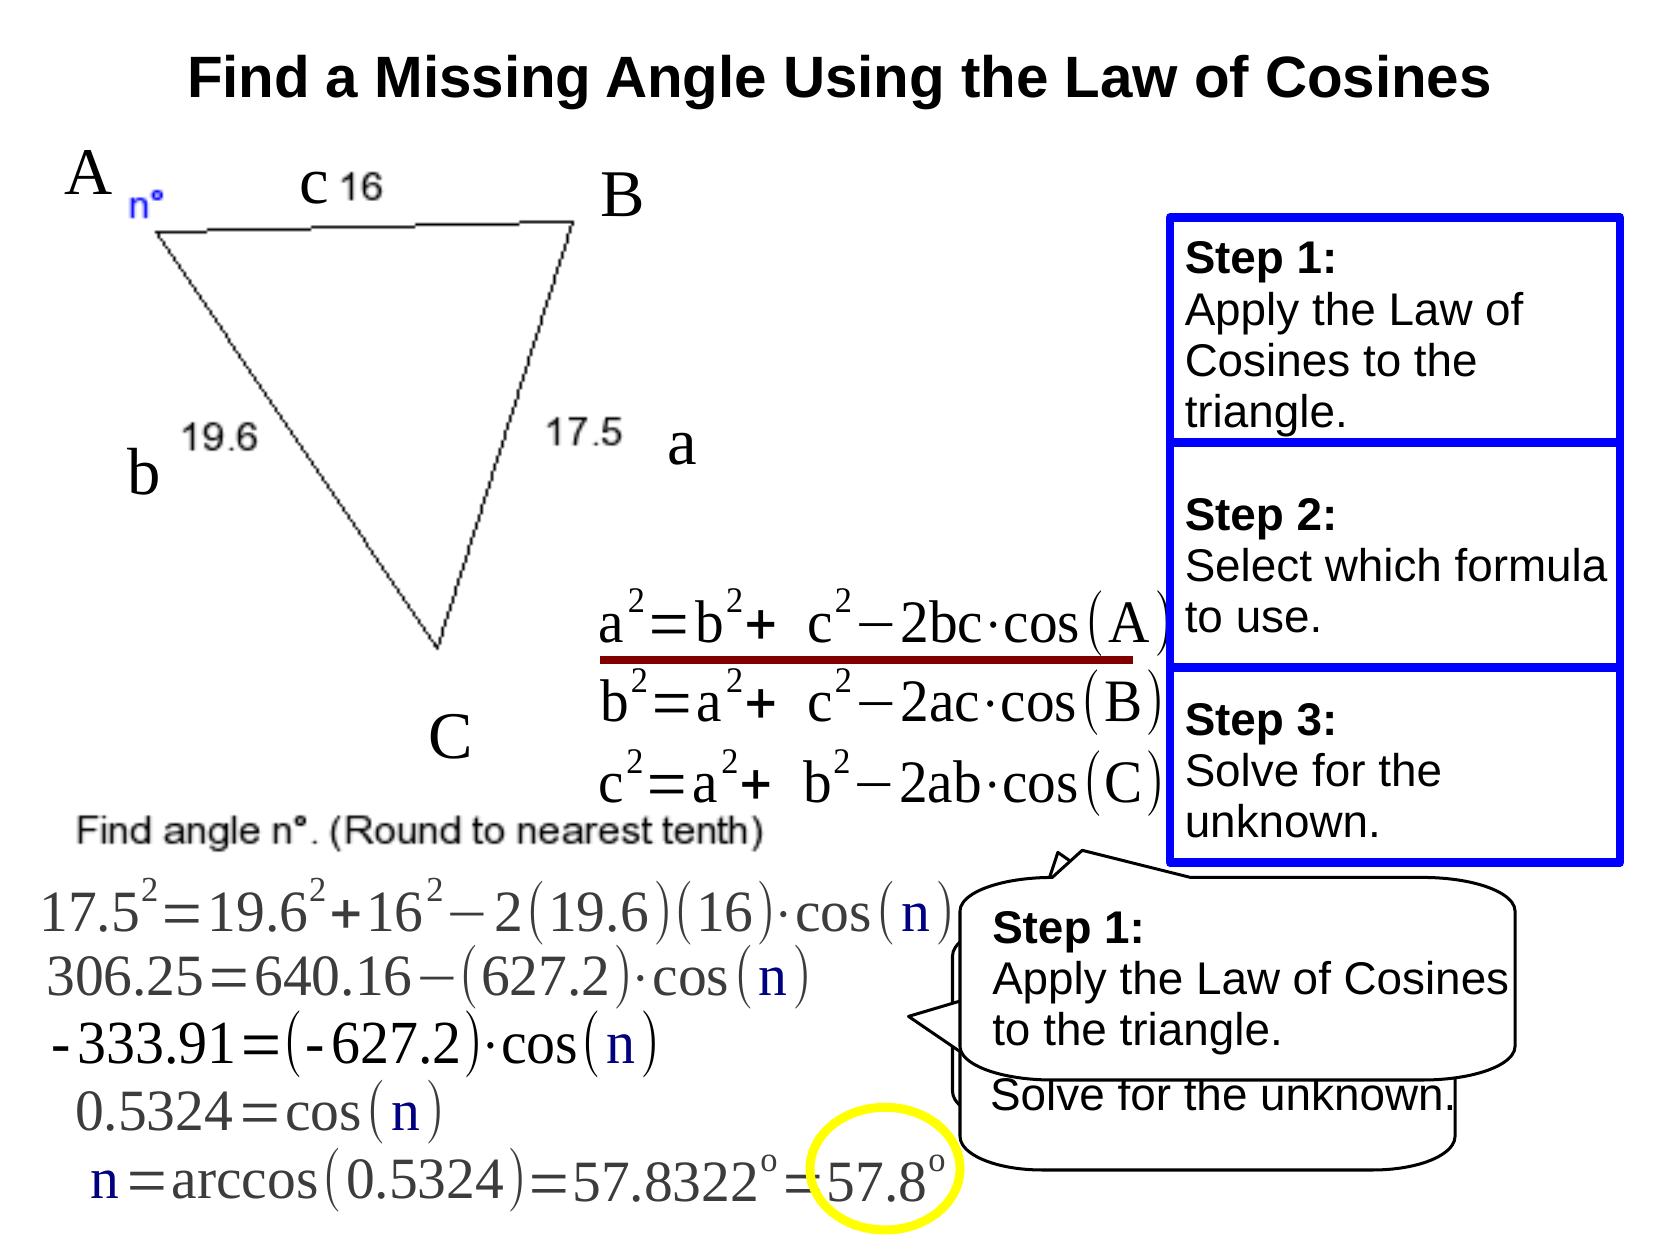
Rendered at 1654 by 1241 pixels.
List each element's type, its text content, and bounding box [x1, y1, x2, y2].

text_box Step 1: Apply the Law of Cosines to the triangle. [960, 850, 1516, 1081]
text_box Step 1: Apply the Law of Cosines to the triangle. Step 2: Select which formula to use. Step 3: Solve for the unknown. [1174, 447, 1616, 663]
text_box b [112, 427, 176, 517]
chart [33, 870, 961, 1216]
text_box c [285, 136, 345, 226]
text_box C [413, 691, 488, 781]
text_box B [585, 150, 661, 239]
text_box A [49, 127, 128, 217]
text_box Step 1: Apply the Law of Cosines to the triangle. Step 2: Select which formula to use. Step 3: Solve for the unknown. [1624, 225, 1628, 856]
chart [815, 1140, 953, 1214]
chart [592, 579, 1166, 818]
picture [75, 104, 856, 870]
chart [1174, 579, 1180, 663]
text_box Step 1: Apply the Law of Cosines to the triangle. Step 2: Select which formula to use. Step 3: Solve for the unknown. [1174, 672, 1616, 856]
text_box Find a Missing Angle Using the Law of Cosines [135, 37, 1546, 119]
text_box a [652, 397, 712, 487]
chart [944, 1205, 953, 1214]
chart [1174, 672, 1180, 818]
text_box Step 1: Apply the Law of Cosines to the triangle. Step 2: Select which formula to use. Step 3: Solve for the unknown. [1174, 225, 1616, 438]
text_box Step 3: Solve for the unknown. [908, 1001, 1456, 1171]
